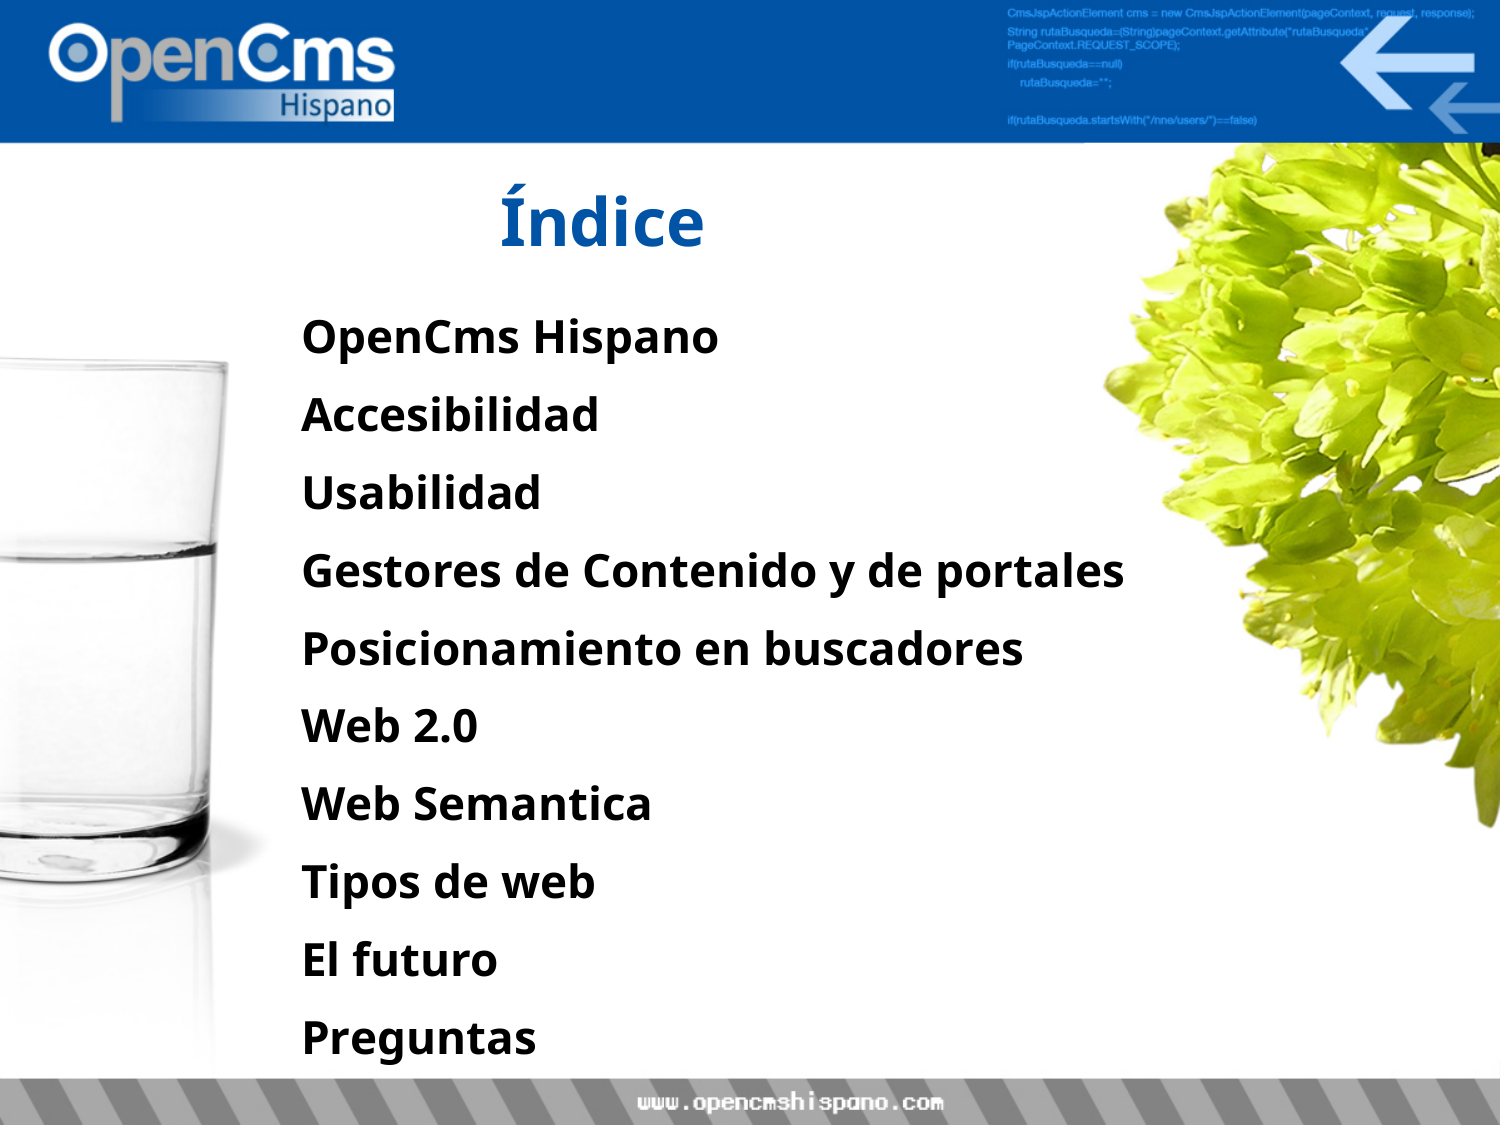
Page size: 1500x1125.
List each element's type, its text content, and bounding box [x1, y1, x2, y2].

picture [0, 0, 1500, 1125]
text_box OpenCms Hispano Accesibilidad Usabilidad Gestores de Contenido y de portales Posicionamiento en buscadores Web 2.0 Web Semantica Tipos de web El futuro Preguntas [265, 312, 1201, 1088]
text_box Índice [500, 137, 925, 312]
